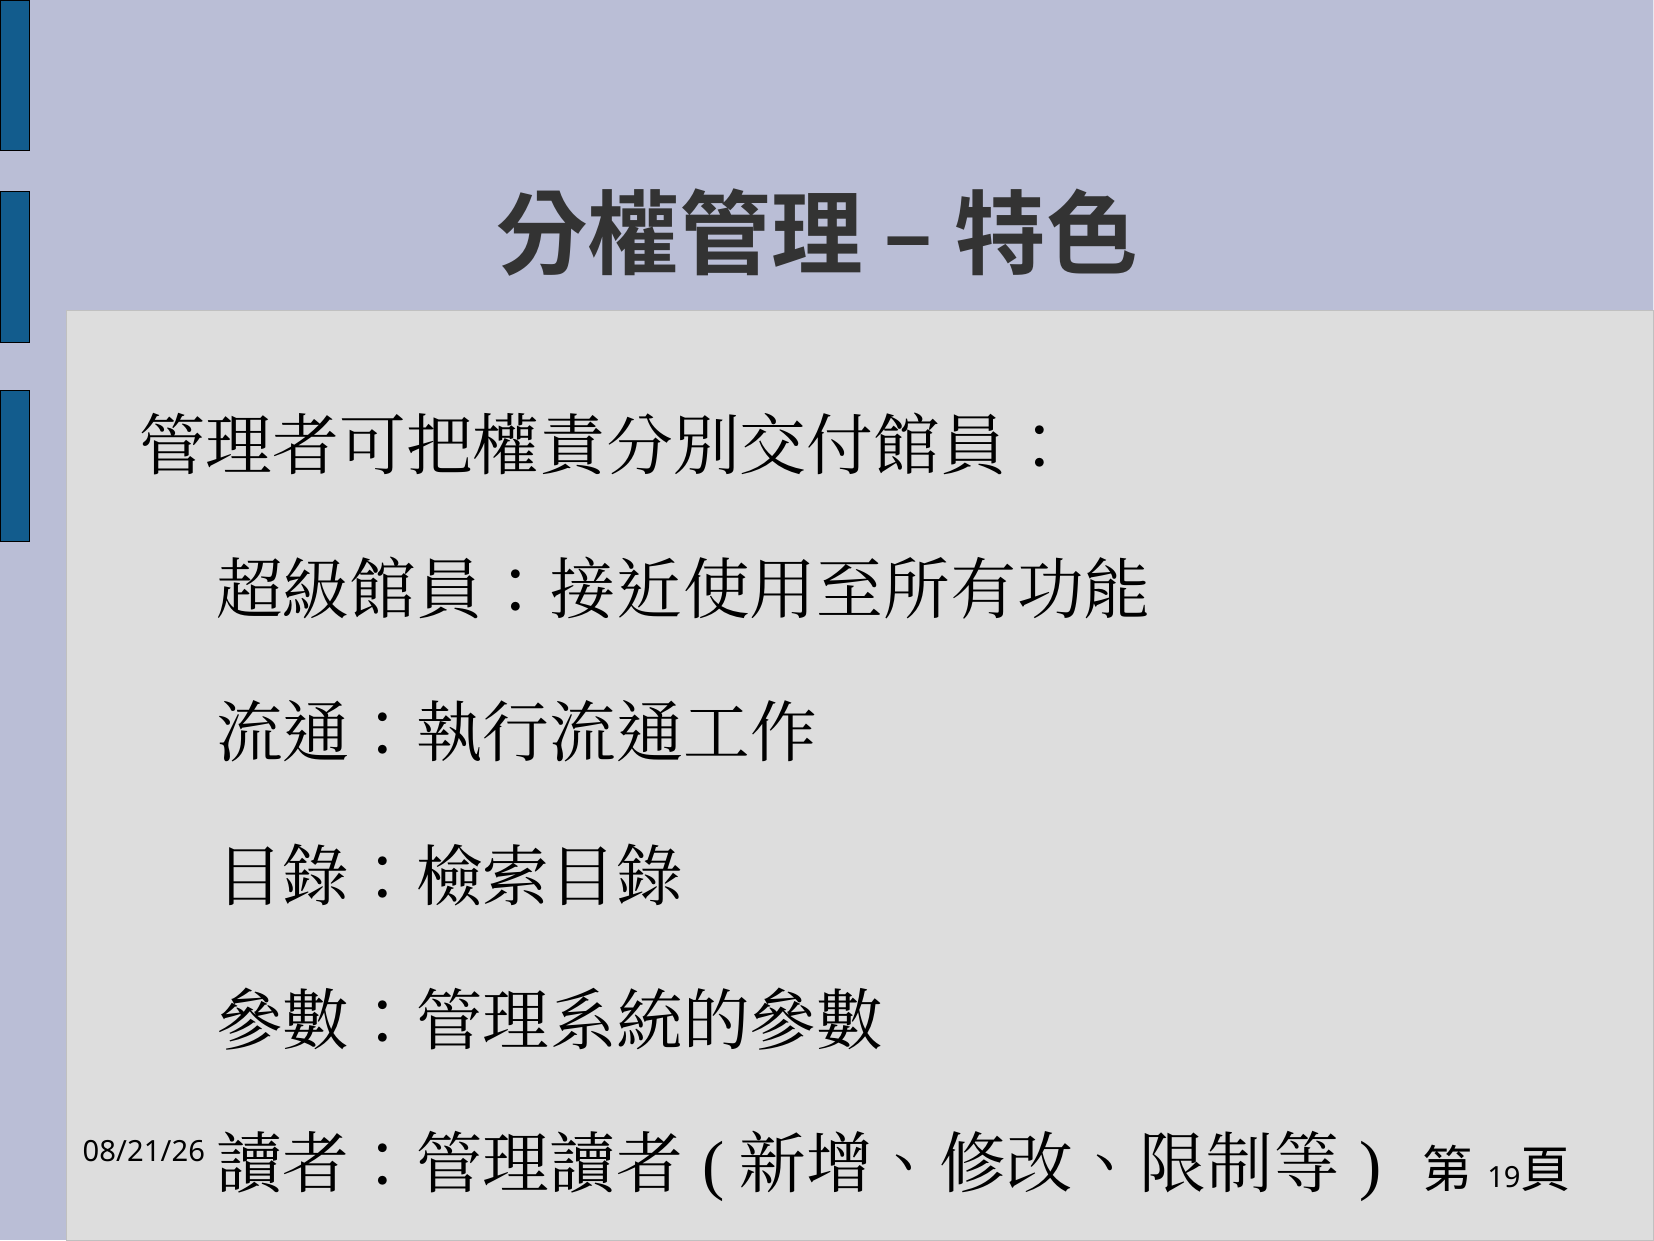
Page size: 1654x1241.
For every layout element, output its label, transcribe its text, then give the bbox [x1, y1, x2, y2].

list 管理者可把權責分別交付館員： 超級館員：接近使用至所有功能 流通：執行流通工作 目錄：檢索目錄 參數：管理系統的參數 讀者：管理讀者(新增、修改、限制等) [121, 344, 1534, 1112]
title 分權管理 – 特色 [121, 91, 1534, 299]
